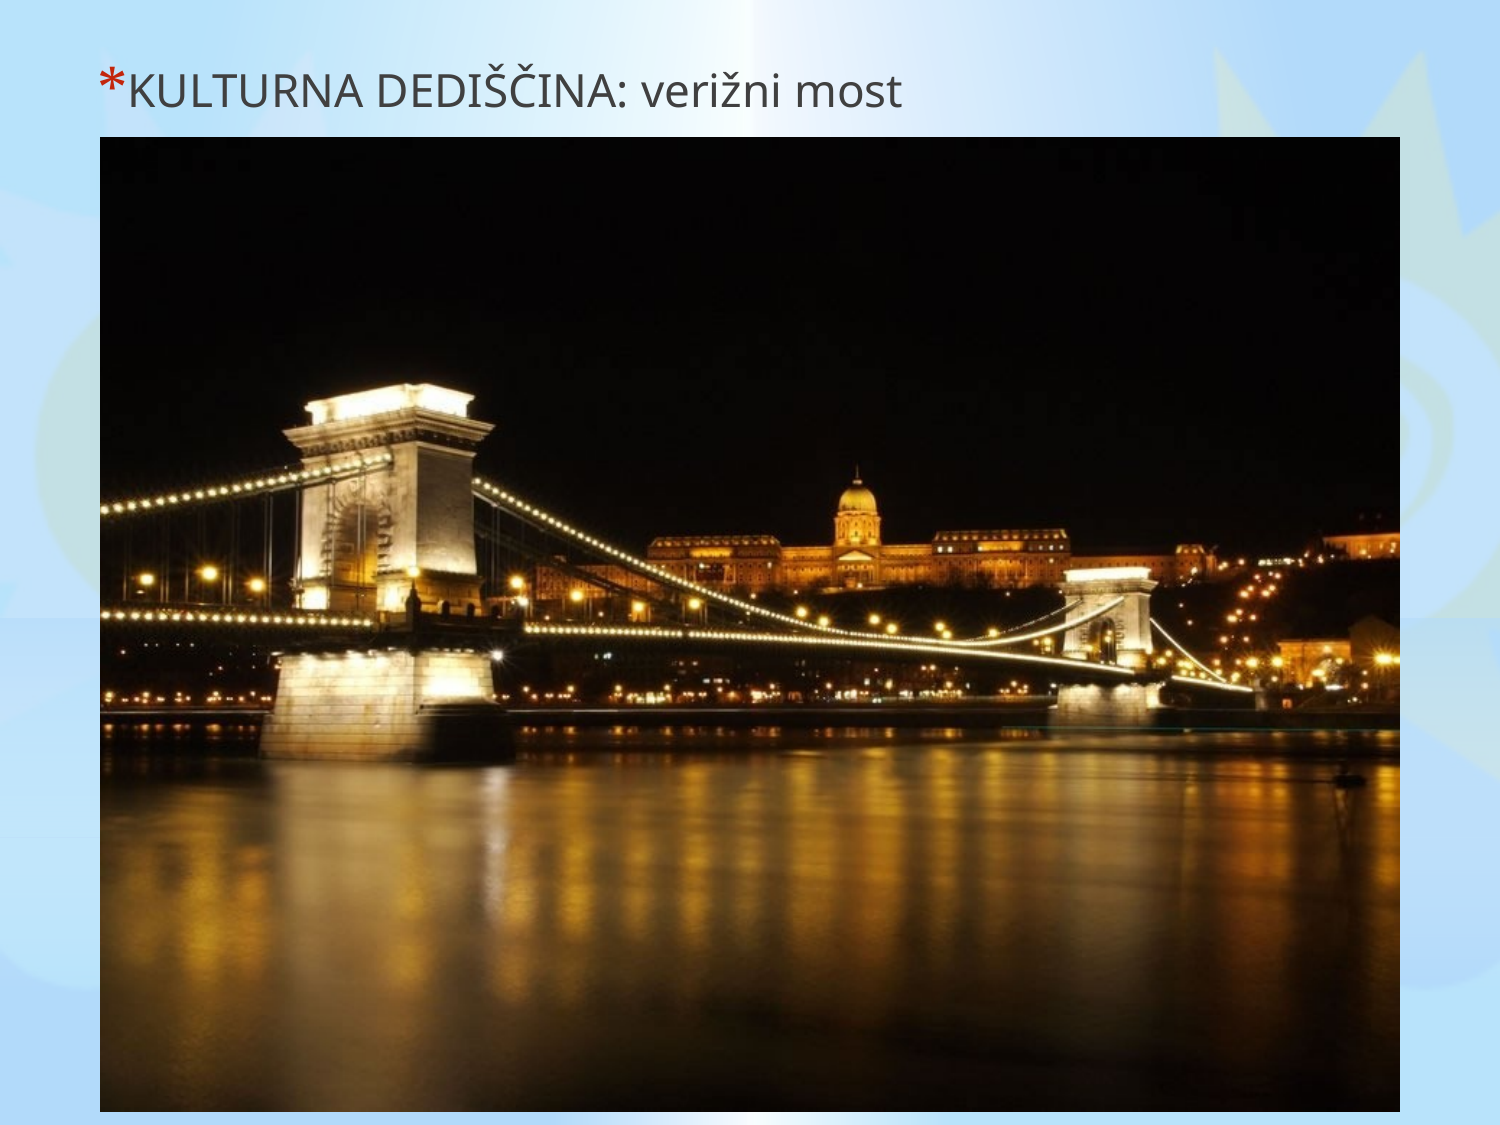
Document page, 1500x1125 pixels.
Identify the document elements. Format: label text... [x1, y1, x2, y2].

picture [100, 137, 1400, 1112]
list KULTURNA DEDIŠČINA: verižni most [75, 54, 1425, 1047]
